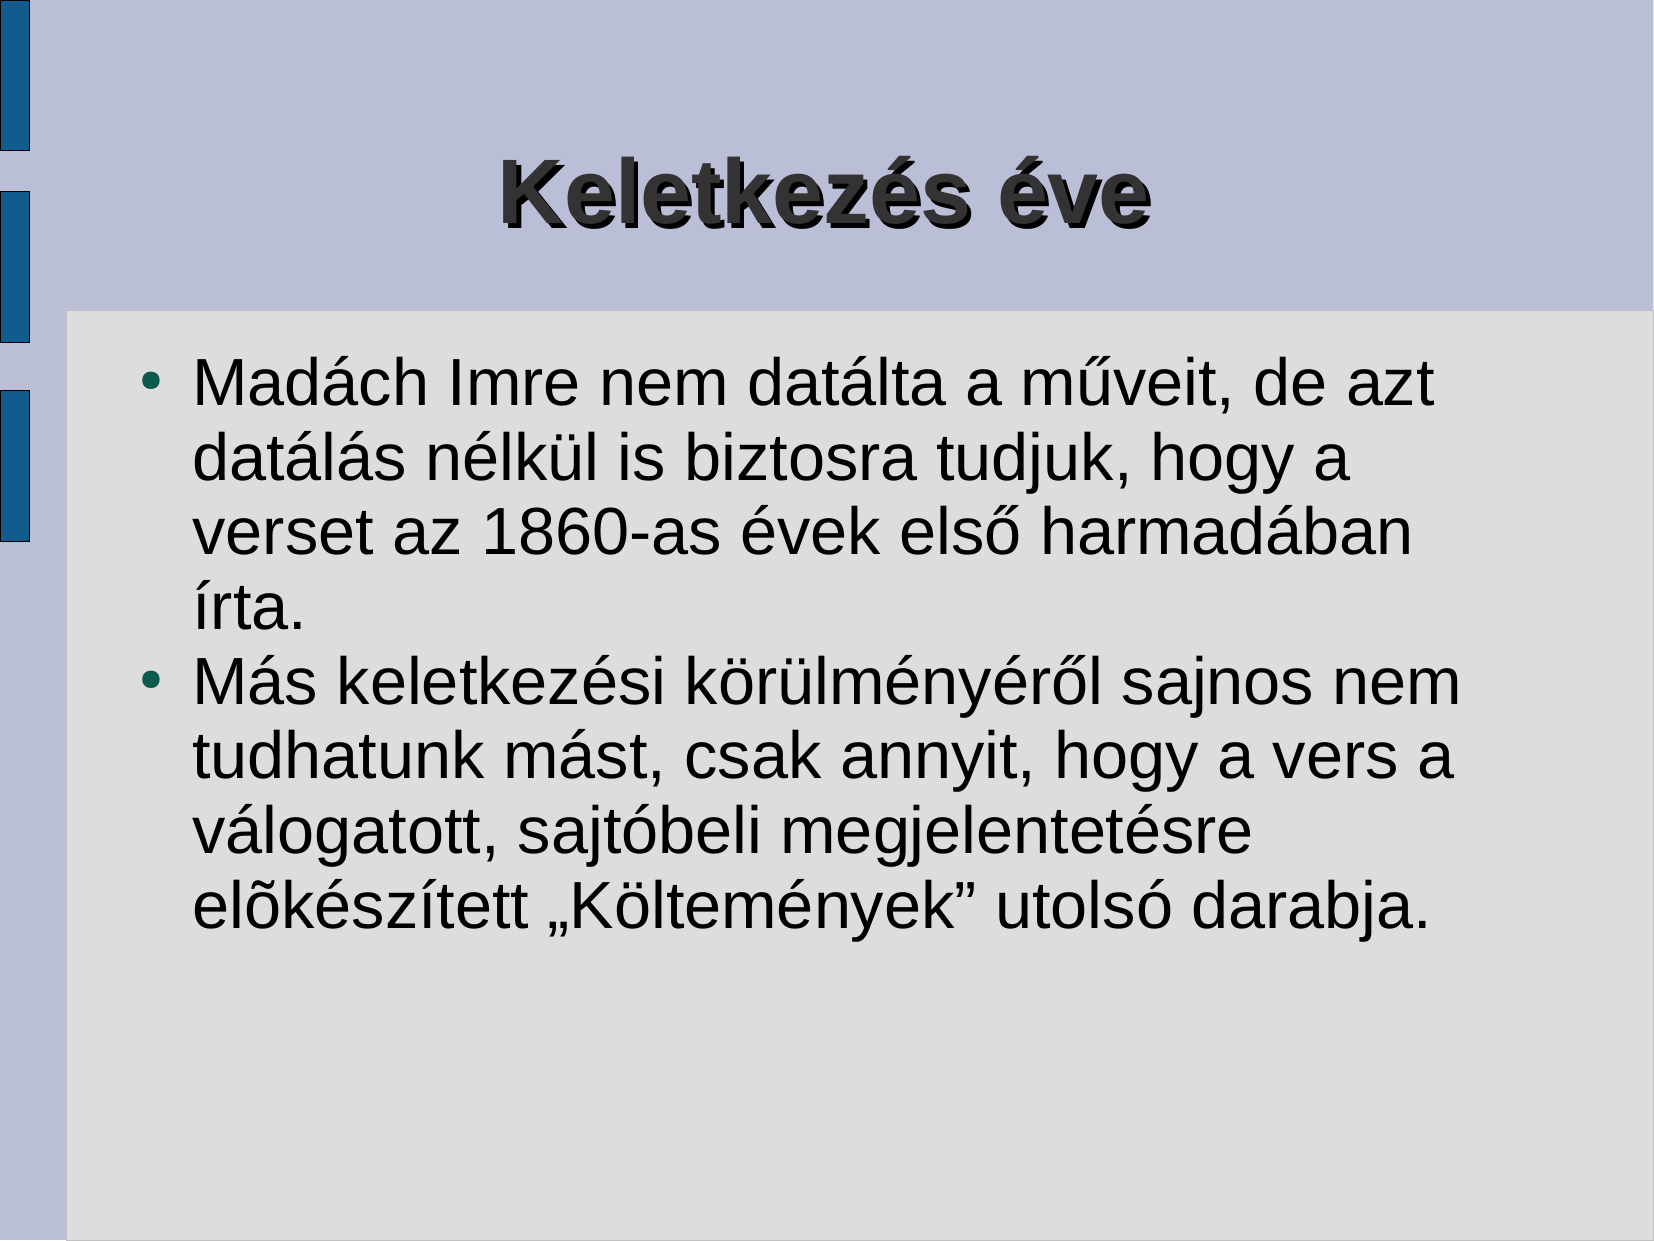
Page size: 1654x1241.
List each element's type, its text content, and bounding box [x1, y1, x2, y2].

list Madách Imre nem datálta a műveit, de azt datálás nélkül is biztosra tudjuk, hogy a verset az 1860-as évek első harmadában írta. Más keletkezési körülményéről sajnos nem tudhatunk mást, csak annyit, hogy a vers a válogatott, sajtóbeli megjelentetésre elõkészített „Költemények” utolsó darabja. [121, 344, 1534, 1149]
title Keletkezés éve [118, 88, 1531, 296]
